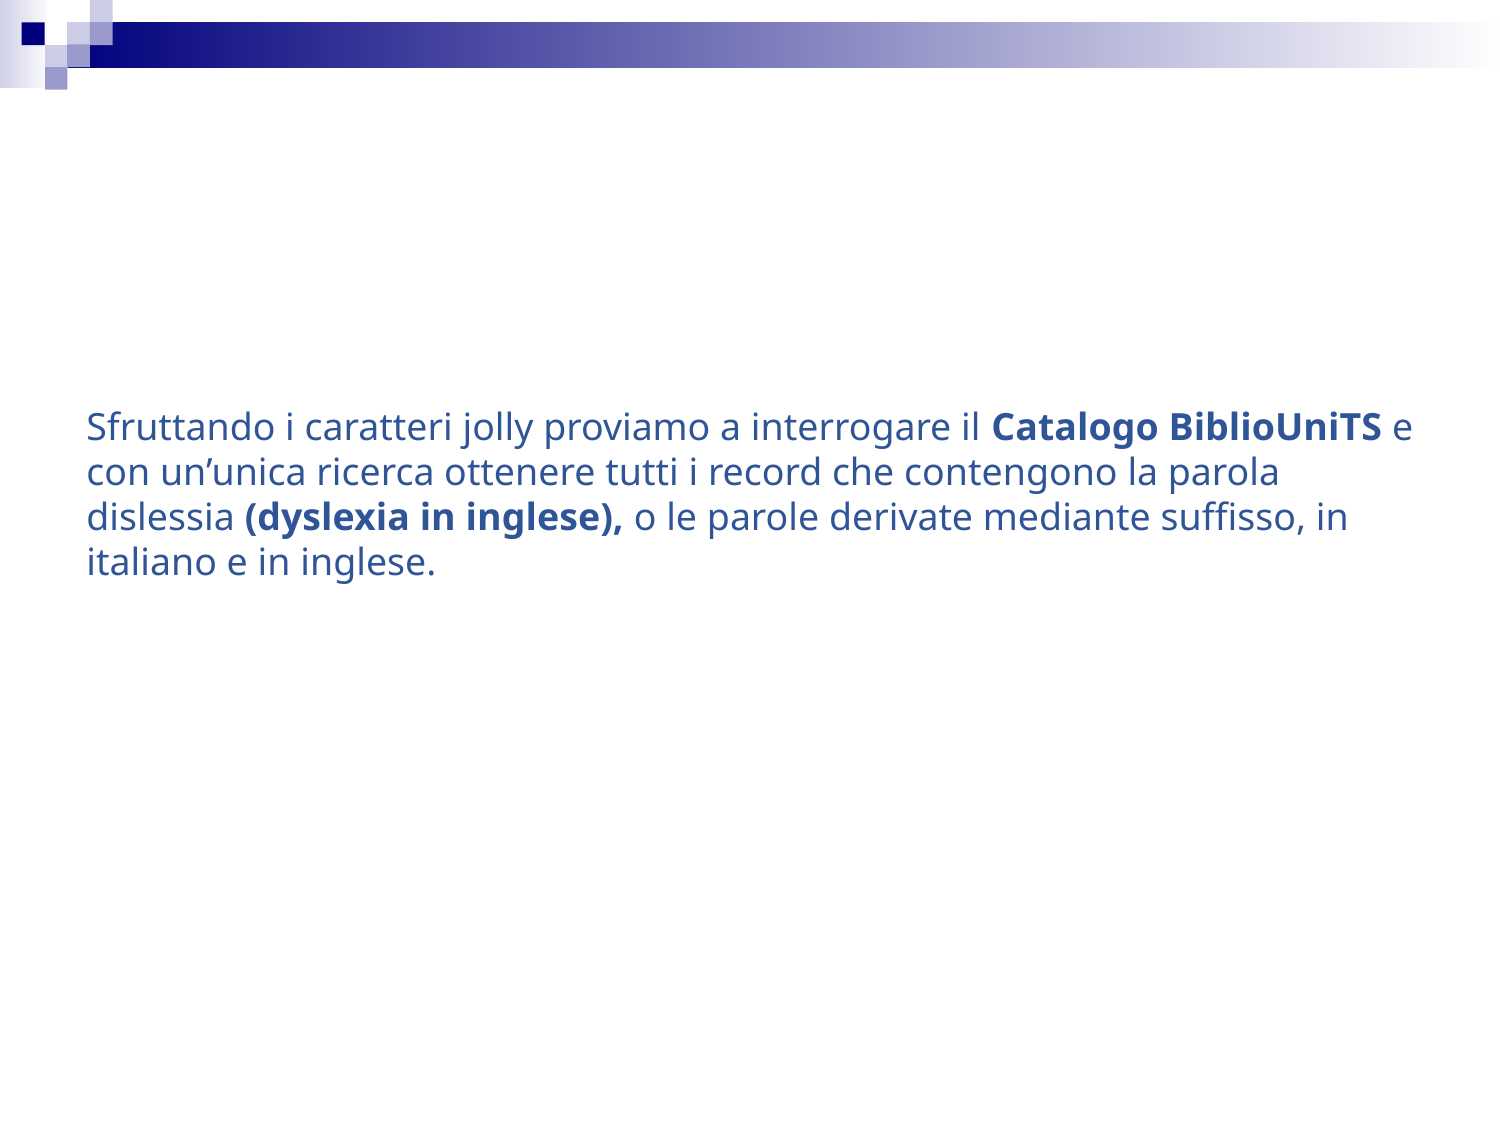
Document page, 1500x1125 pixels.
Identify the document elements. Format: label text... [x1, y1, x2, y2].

text_box Sfruttando i caratteri jolly proviamo a interrogare il Catalogo BiblioUniTS e con un’unica ricerca ottenere tutti i record che contengono la parola dislessia (dyslexia in inglese), o le parole derivate mediante suffisso, in italiano e in inglese. [71, 396, 1452, 591]
